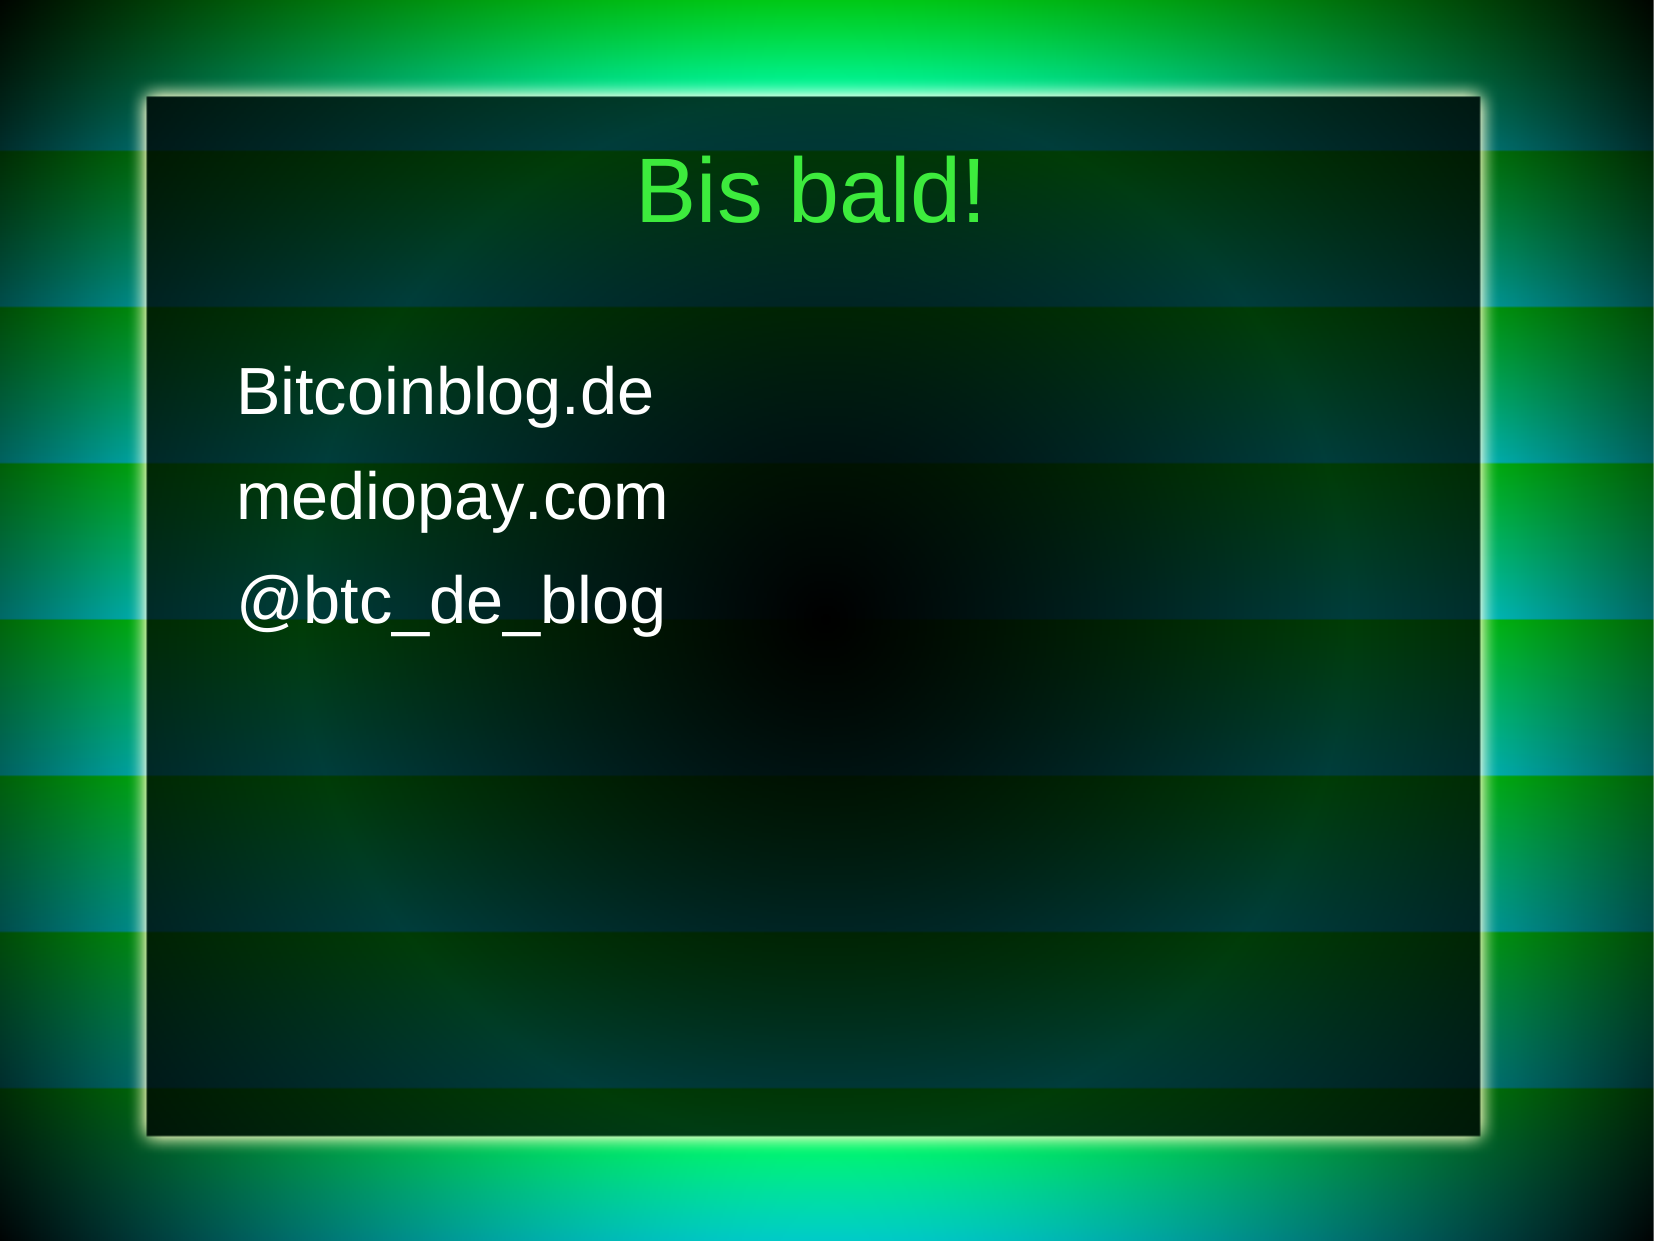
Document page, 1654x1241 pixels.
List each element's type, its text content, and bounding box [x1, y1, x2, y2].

title Bis bald! [147, 94, 1477, 287]
list Bitcoinblog.de mediopay.com @btc_de_blog [147, 354, 1477, 1109]
picture [0, 0, 1654, 1241]
